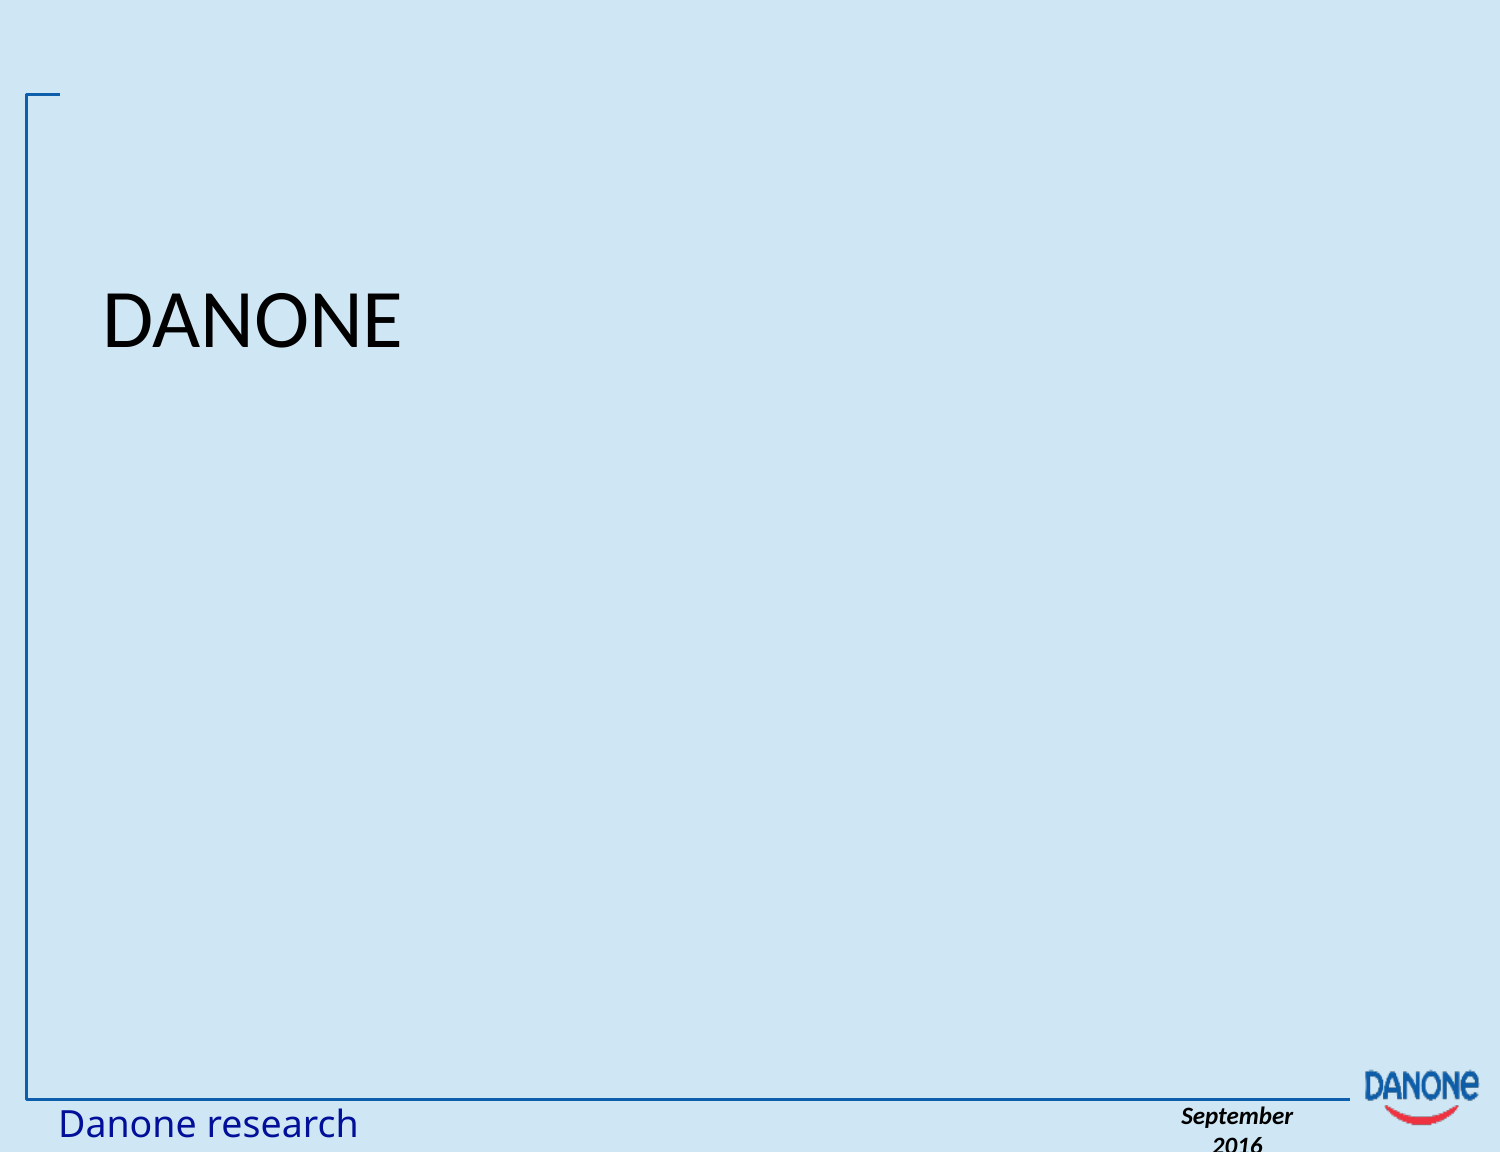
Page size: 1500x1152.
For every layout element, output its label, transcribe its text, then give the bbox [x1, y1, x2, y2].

text_box September 2016 [1147, 1092, 1327, 1152]
text_box DANONE [87, 257, 1475, 372]
picture [1362, 1067, 1482, 1130]
text_box Danone research [43, 1092, 392, 1152]
